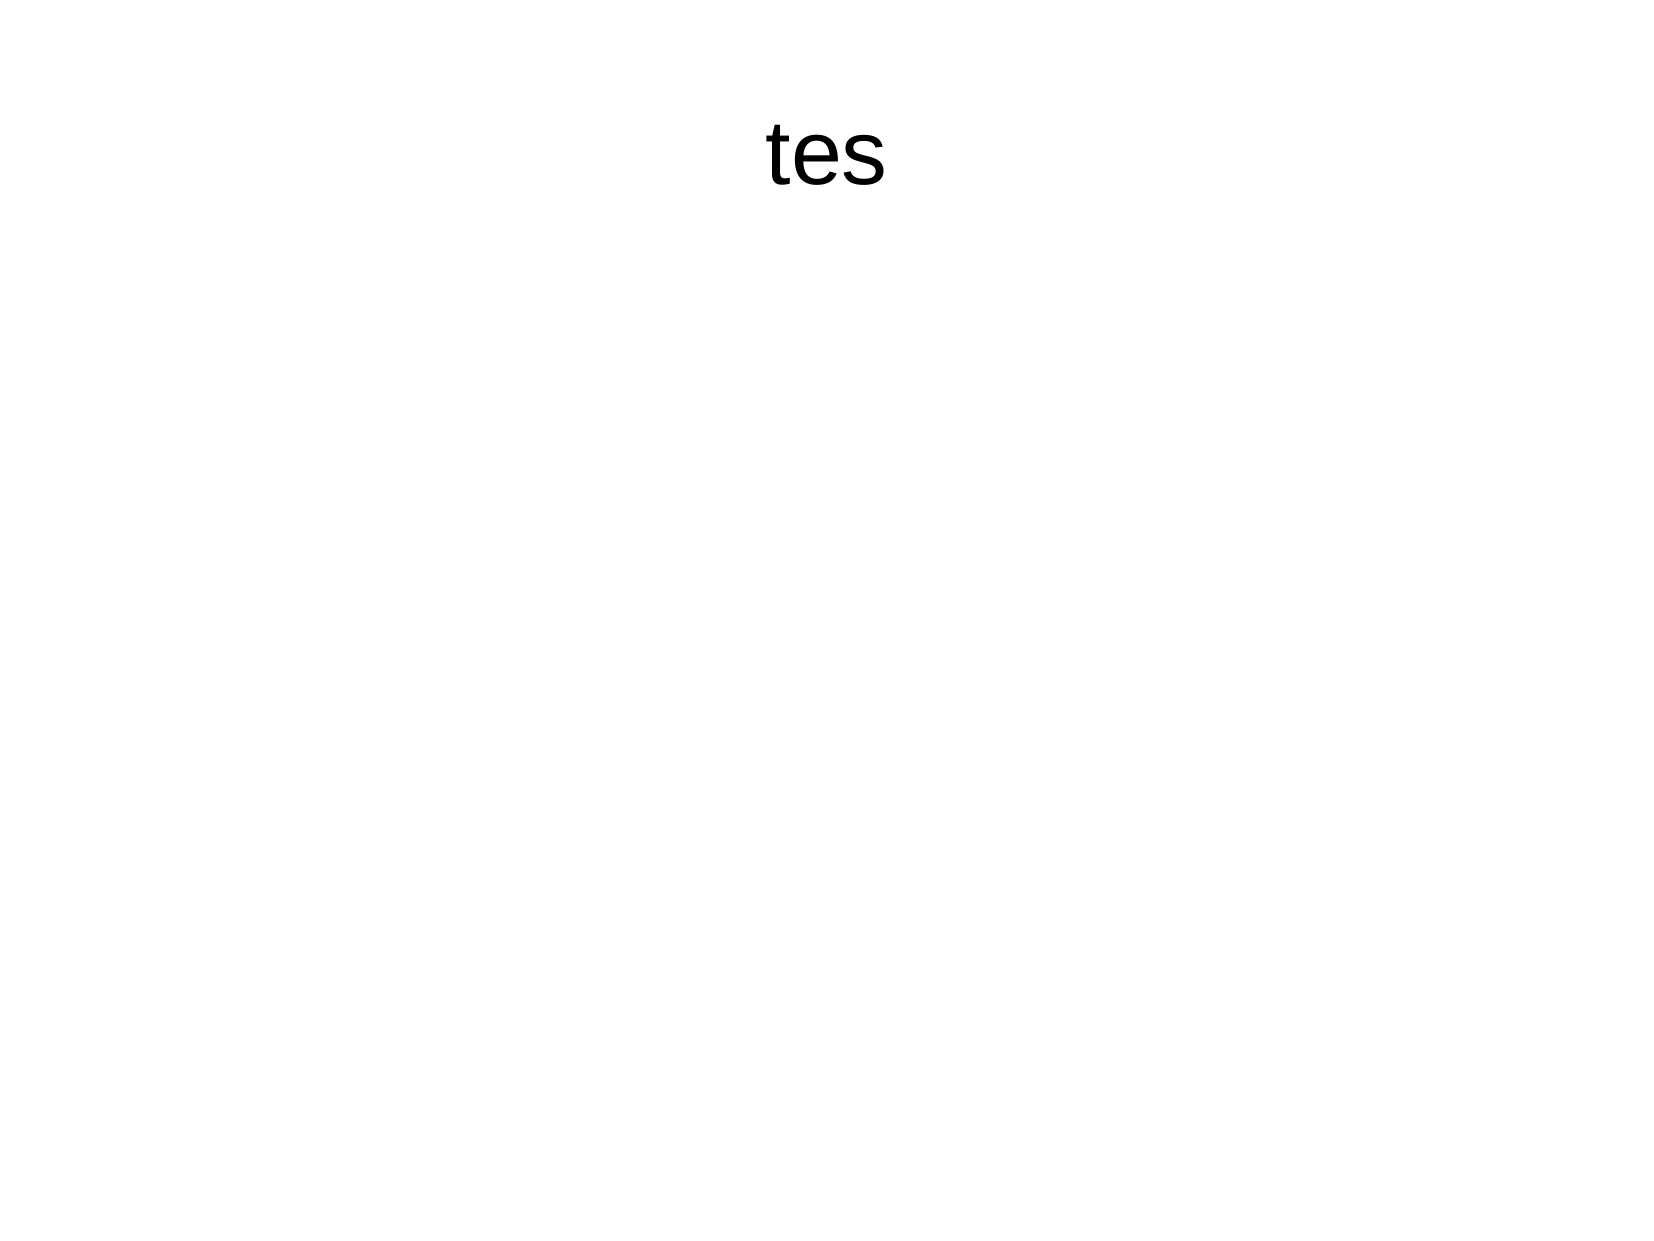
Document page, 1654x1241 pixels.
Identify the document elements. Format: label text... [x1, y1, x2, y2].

title tes [82, 49, 1571, 257]
